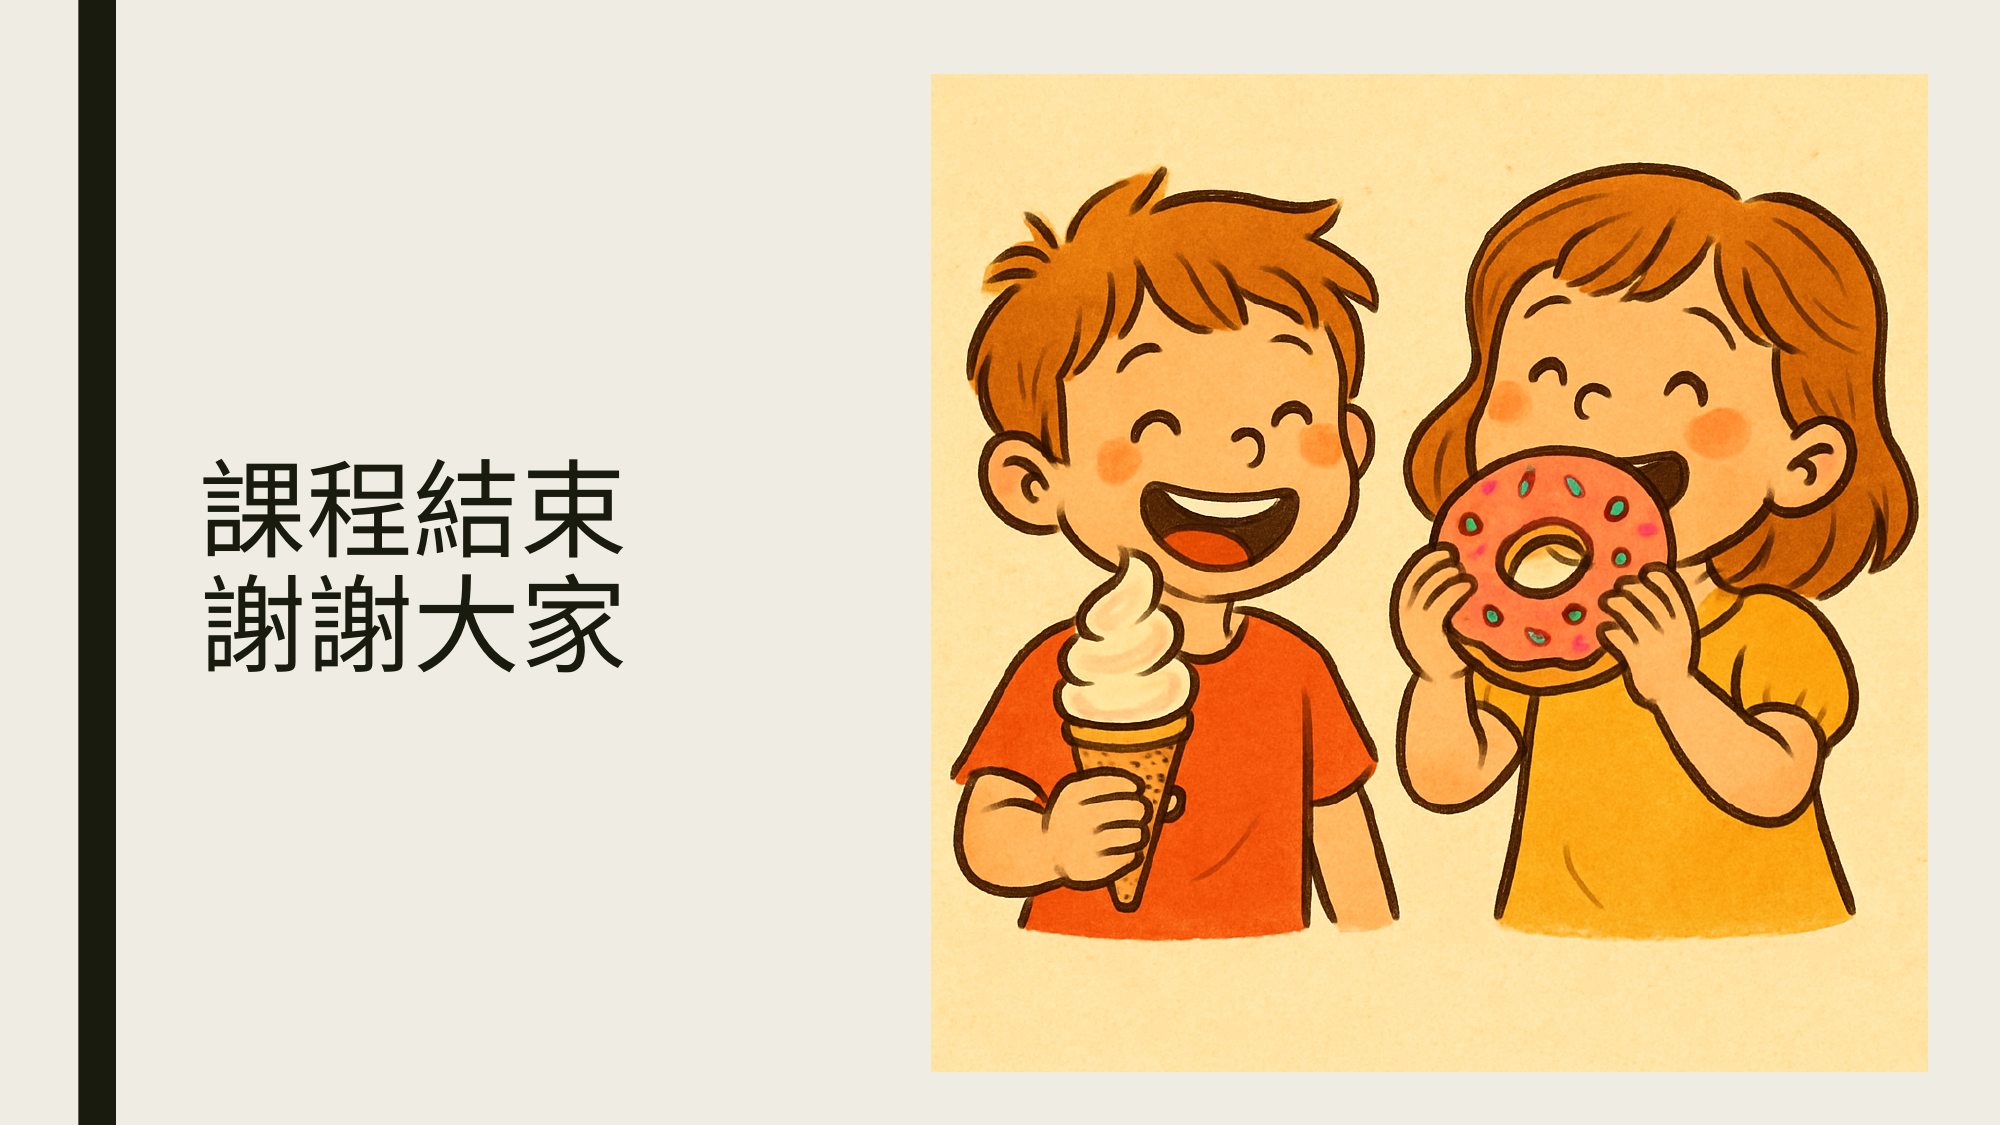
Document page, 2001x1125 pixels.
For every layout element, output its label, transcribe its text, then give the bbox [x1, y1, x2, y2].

title 課程結束 謝謝大家 [184, 451, 1760, 696]
picture [931, 74, 1928, 1072]
